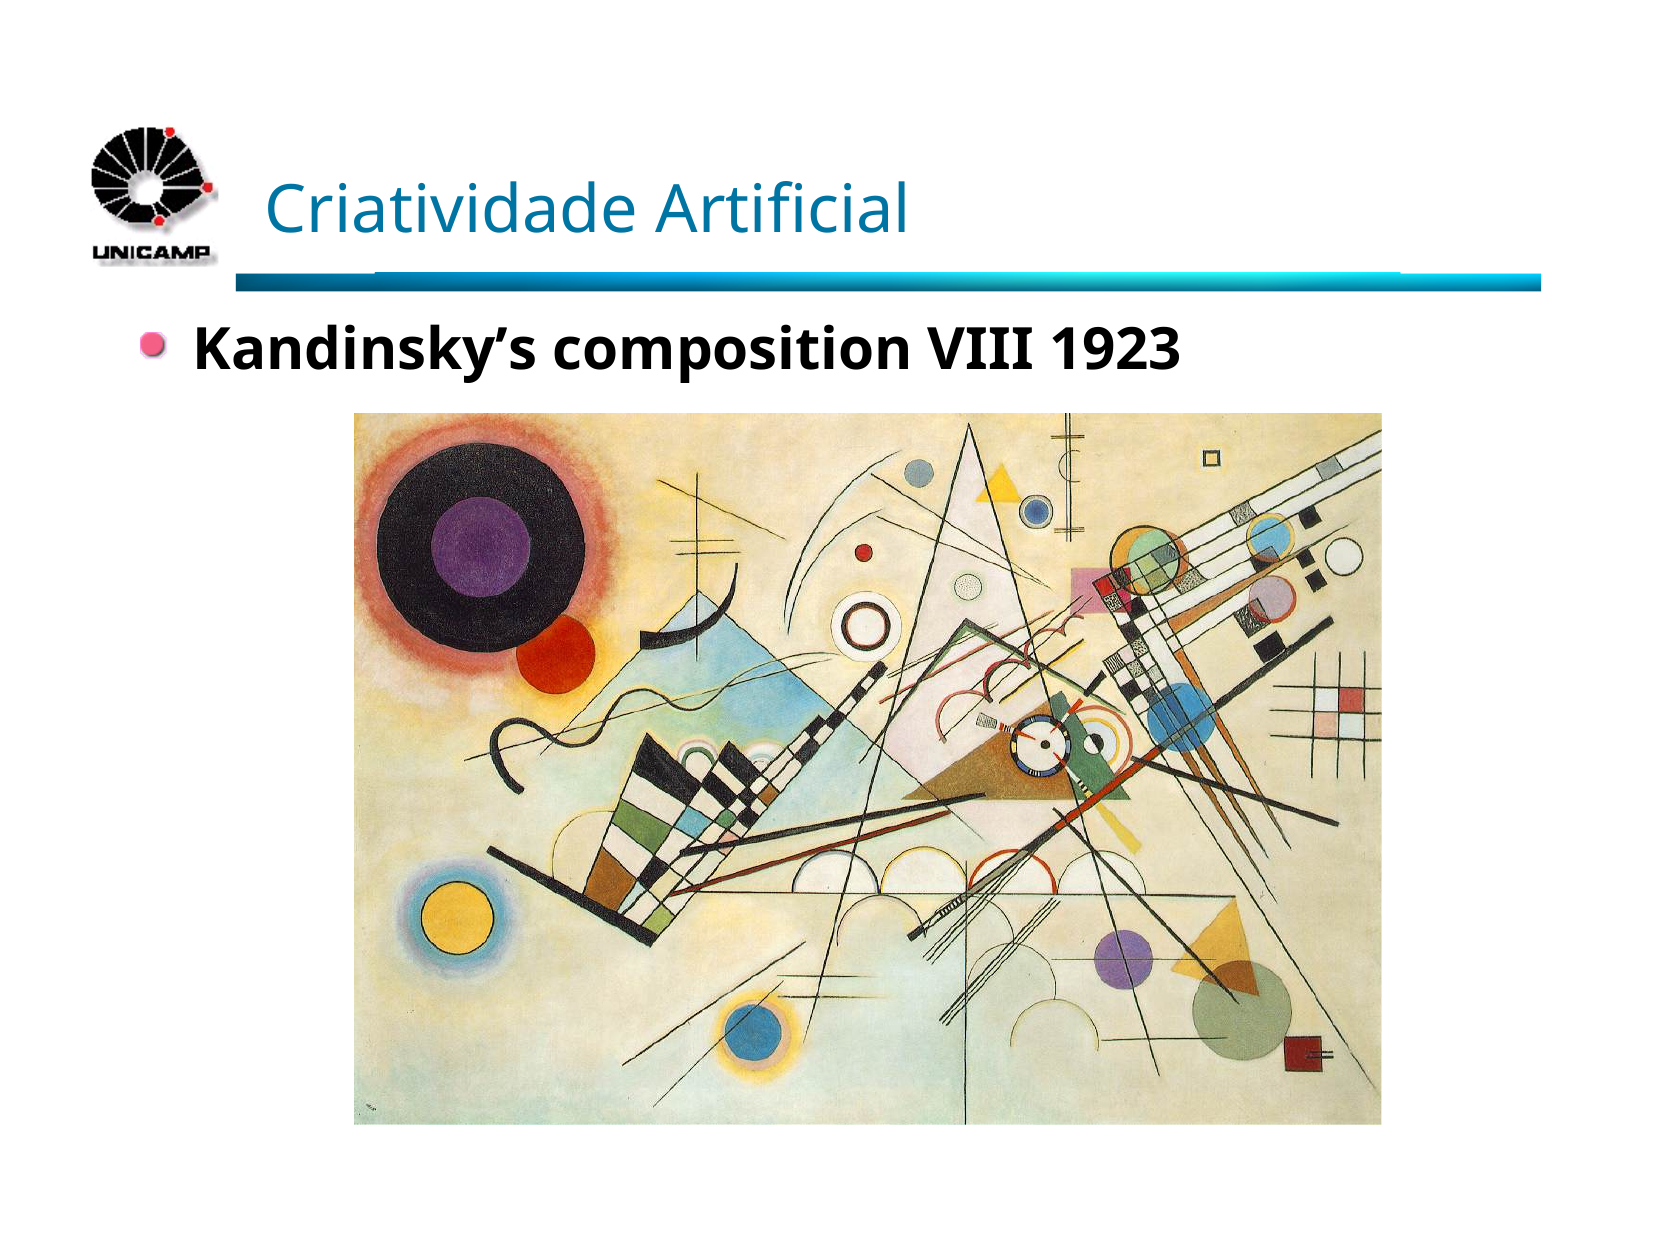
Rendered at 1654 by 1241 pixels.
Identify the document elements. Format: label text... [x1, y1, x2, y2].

list Kandinsky’s composition VIII 1923 [121, 309, 1534, 1167]
picture [125, 272, 1654, 295]
picture [354, 413, 1382, 1125]
title Criatividade Artificial [264, 57, 1534, 250]
